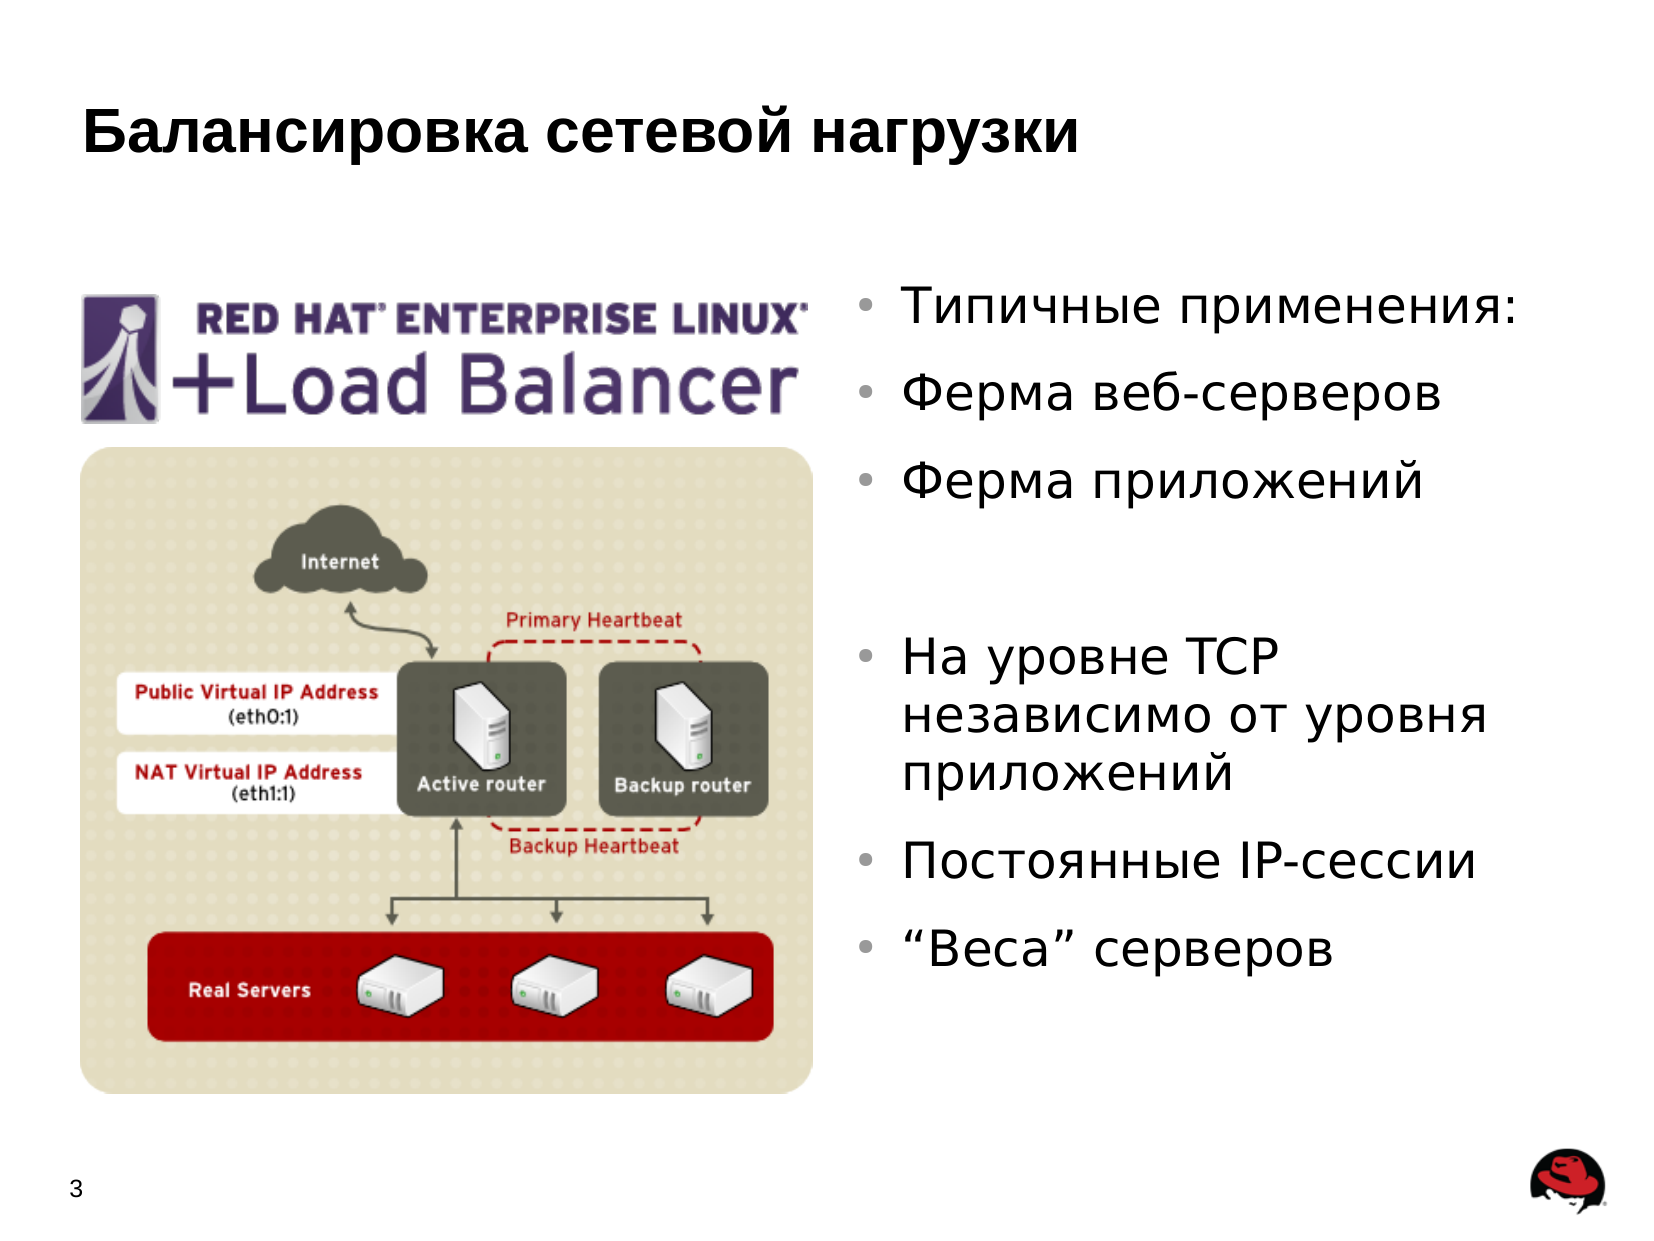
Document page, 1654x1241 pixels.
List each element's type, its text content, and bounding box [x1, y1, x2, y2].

picture [1529, 1146, 1613, 1224]
picture [80, 447, 813, 1094]
title Балансировка сетевой нагрузки [82, 37, 1571, 226]
picture [81, 294, 808, 424]
list Типичные применения: Ферма веб-серверов Ферма приложений На уровне TCP независимо от уровня приложений Постоянные IP-сессии “Веса” серверов [841, 276, 1569, 1096]
